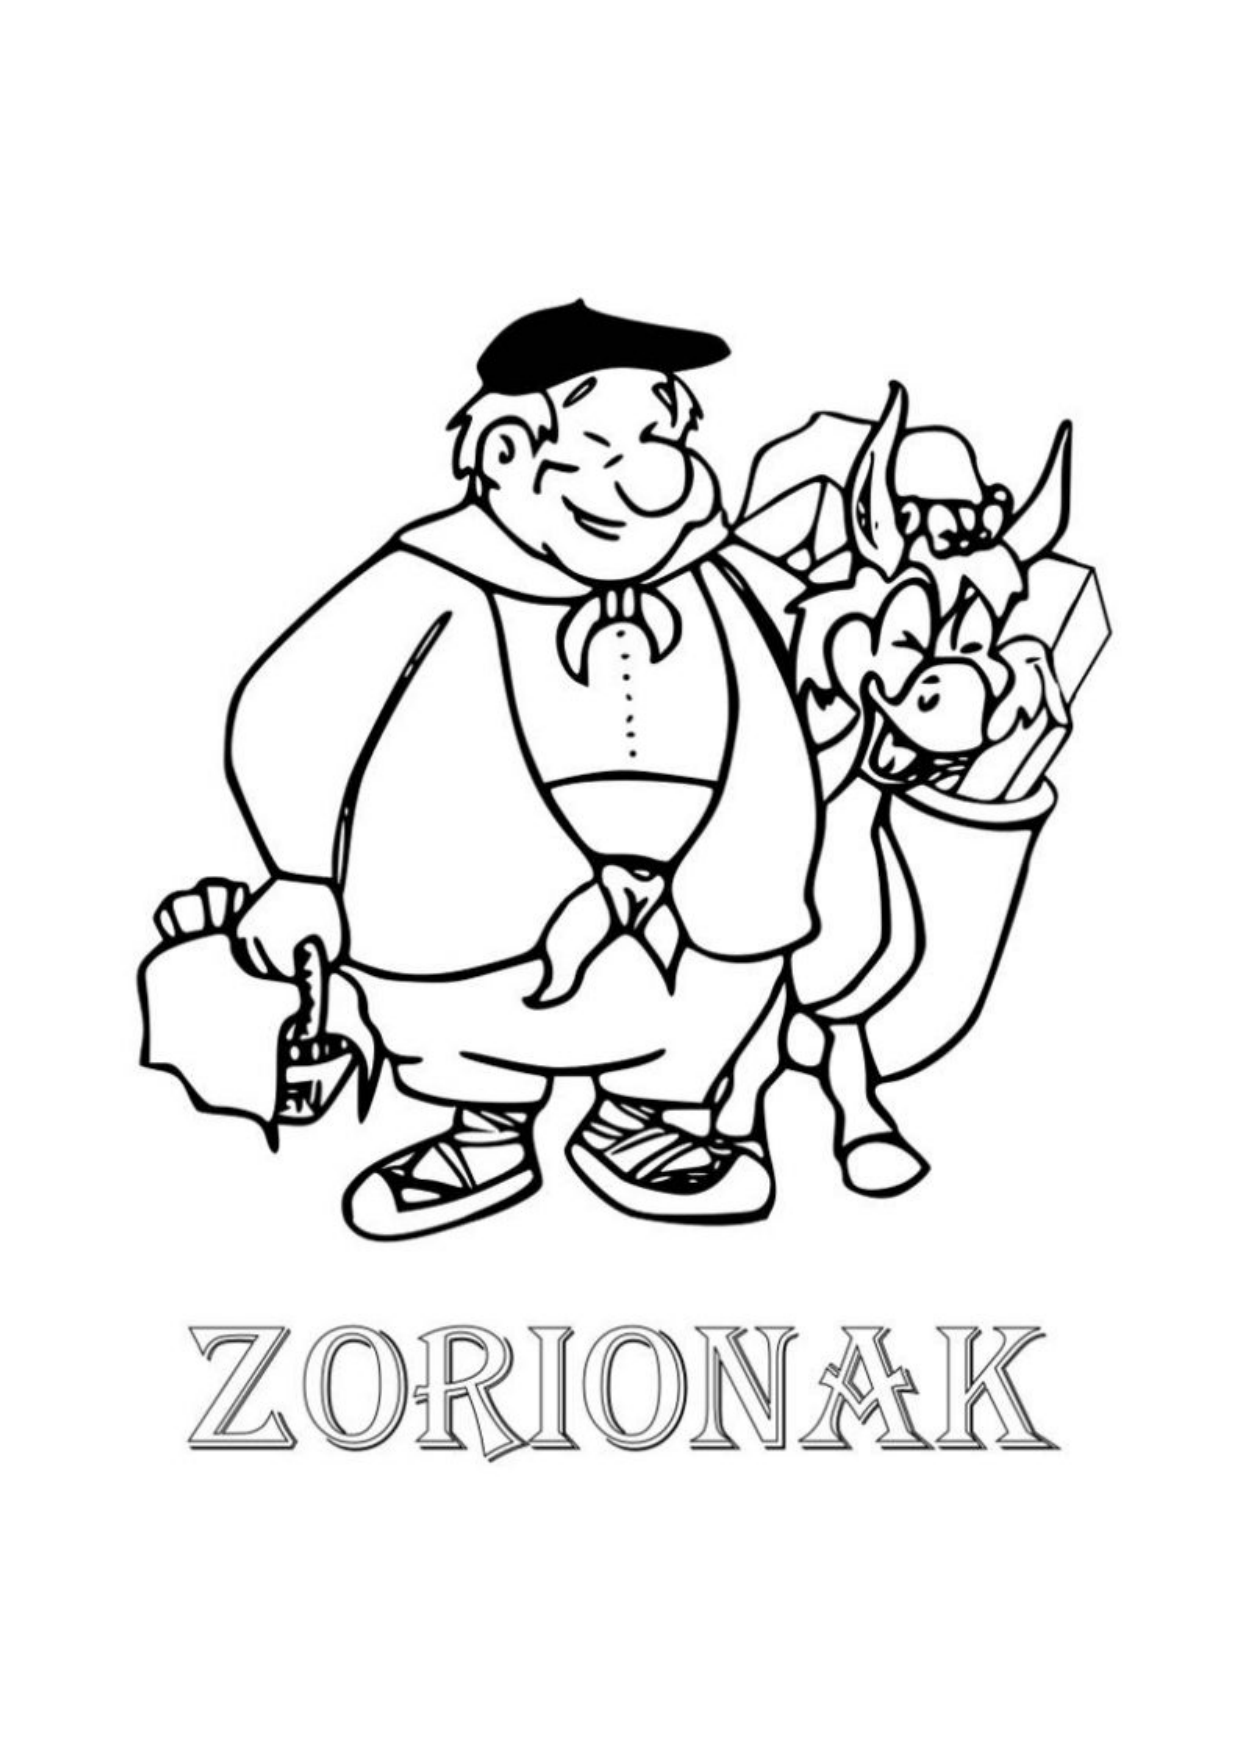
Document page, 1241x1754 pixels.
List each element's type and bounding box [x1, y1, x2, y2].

picture [71, 76, 1179, 1677]
